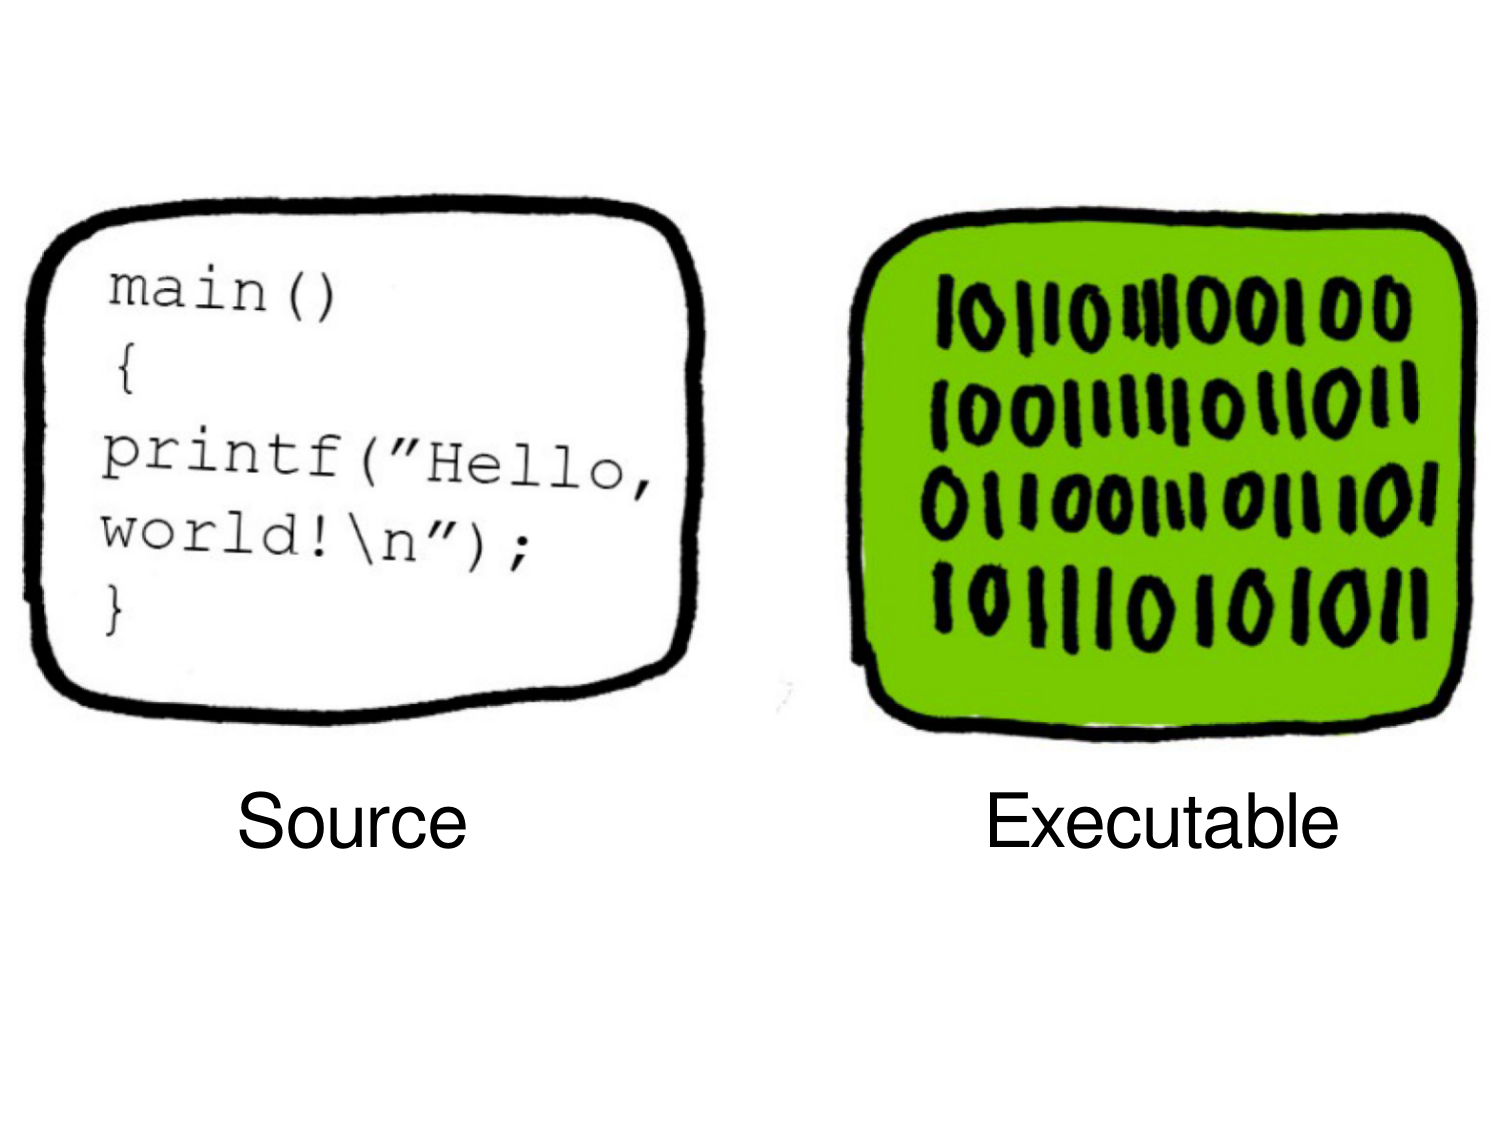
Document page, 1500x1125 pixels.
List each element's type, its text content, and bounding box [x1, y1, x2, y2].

text_box Executable [870, 771, 1456, 894]
picture [0, 183, 1500, 765]
text_box Source [60, 771, 646, 894]
